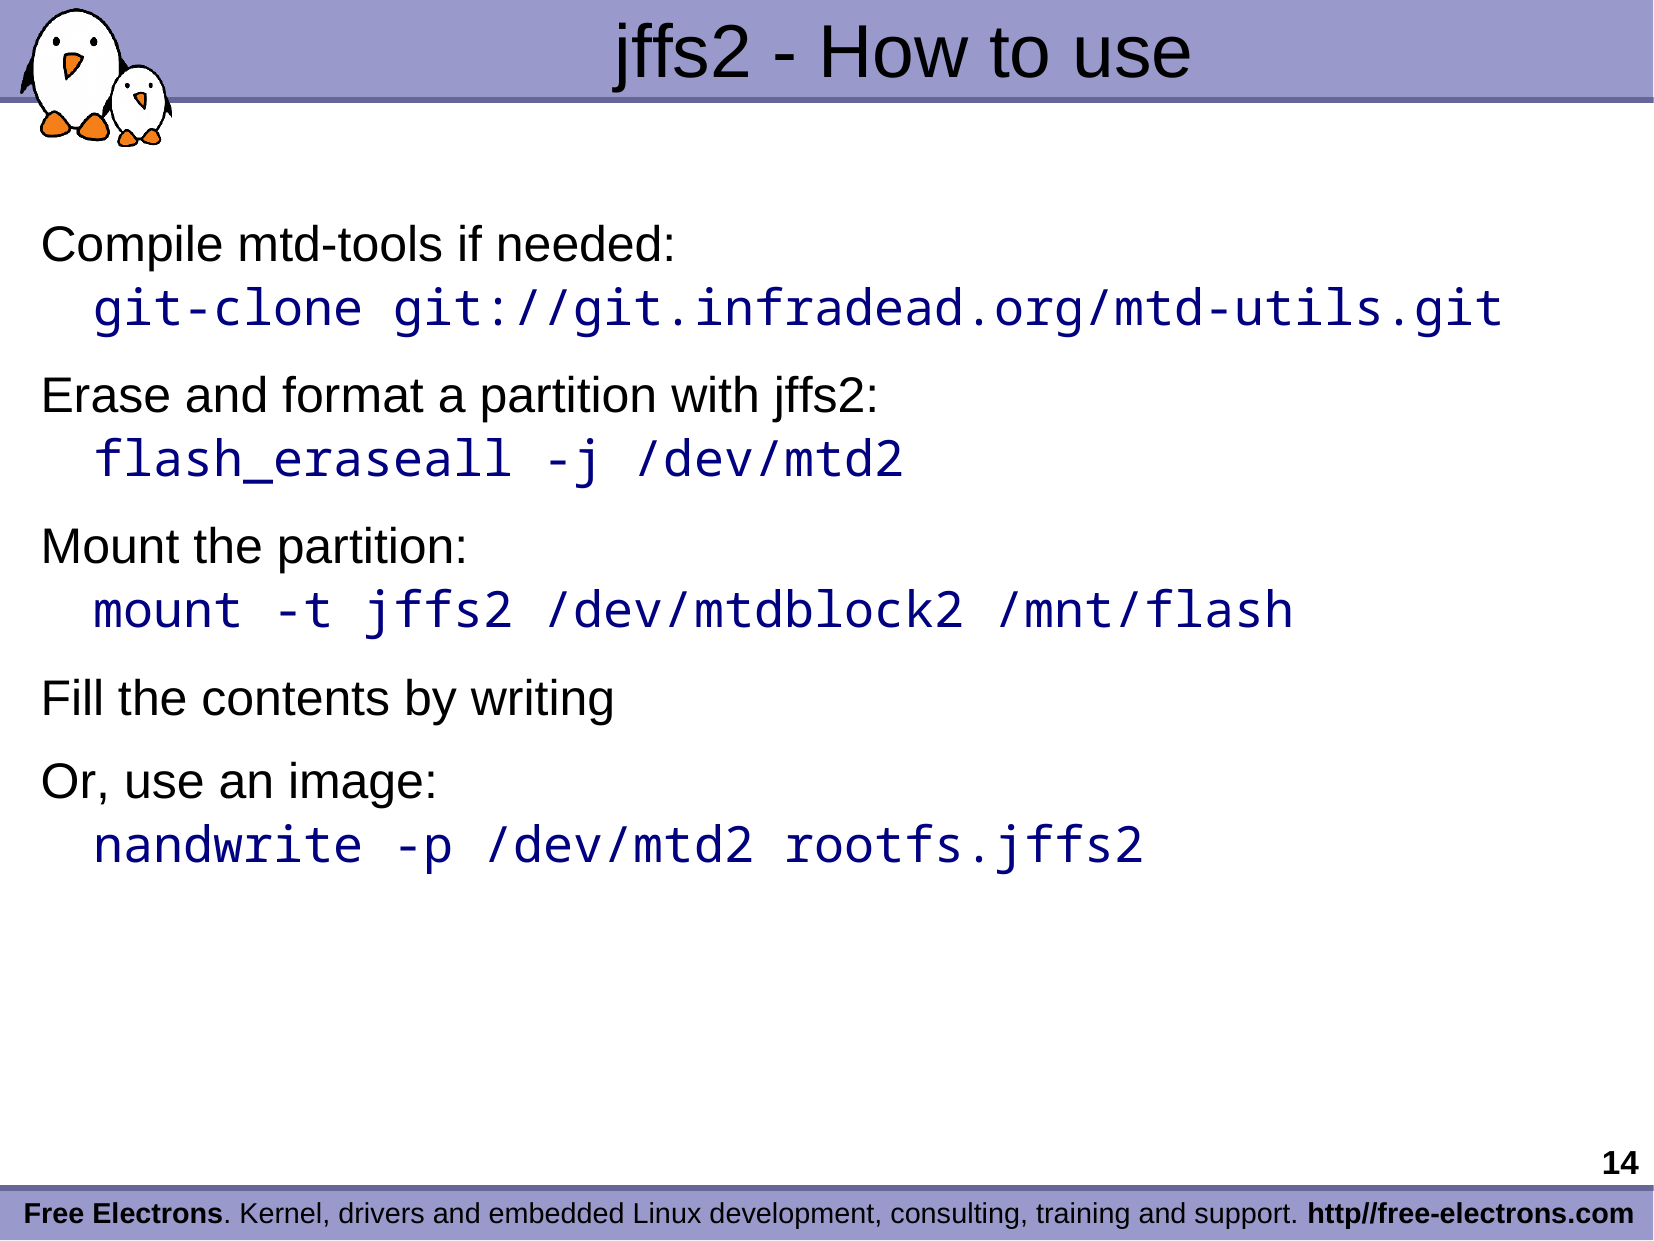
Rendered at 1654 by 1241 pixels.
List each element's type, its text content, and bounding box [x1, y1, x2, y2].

title jffs2 - How to use [178, 4, 1631, 98]
picture [20, 8, 172, 147]
list Compile mtd-tools if needed: git-clone git://git.infradead.org/mtd-utils.git Erase and format a partition with jffs2: flash_eraseall -j /dev/mtd2 Mount the partition: mount -t jffs2 /dev/mtdblock2 /mnt/flash Fill the contents by writing Or, use an image: nandwrite -p /dev/mtd2 rootfs.jffs2 [22, 216, 1572, 1066]
